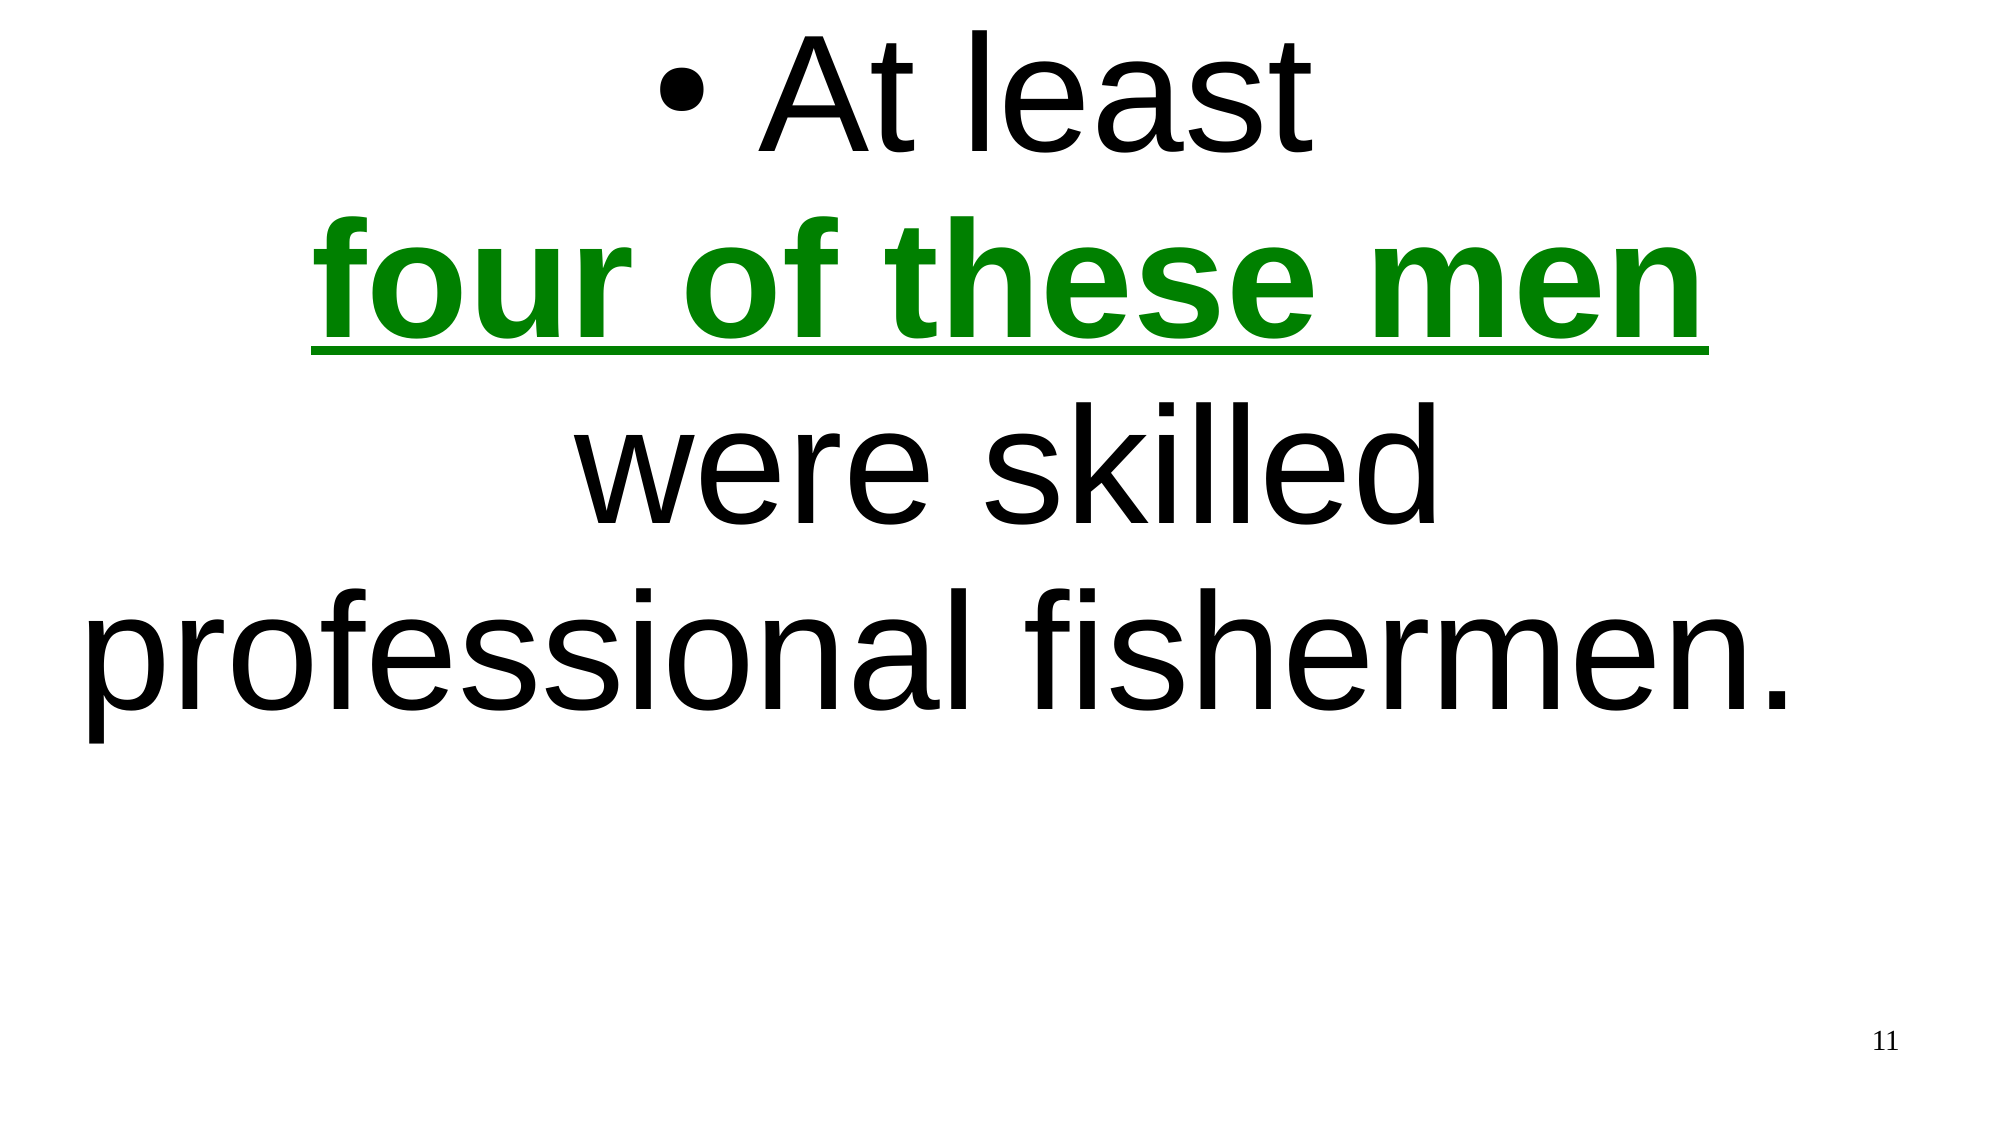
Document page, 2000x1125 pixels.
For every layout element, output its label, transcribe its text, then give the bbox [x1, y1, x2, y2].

list At least four of these men were skilled professional fishermen. [0, 0, 1996, 1123]
